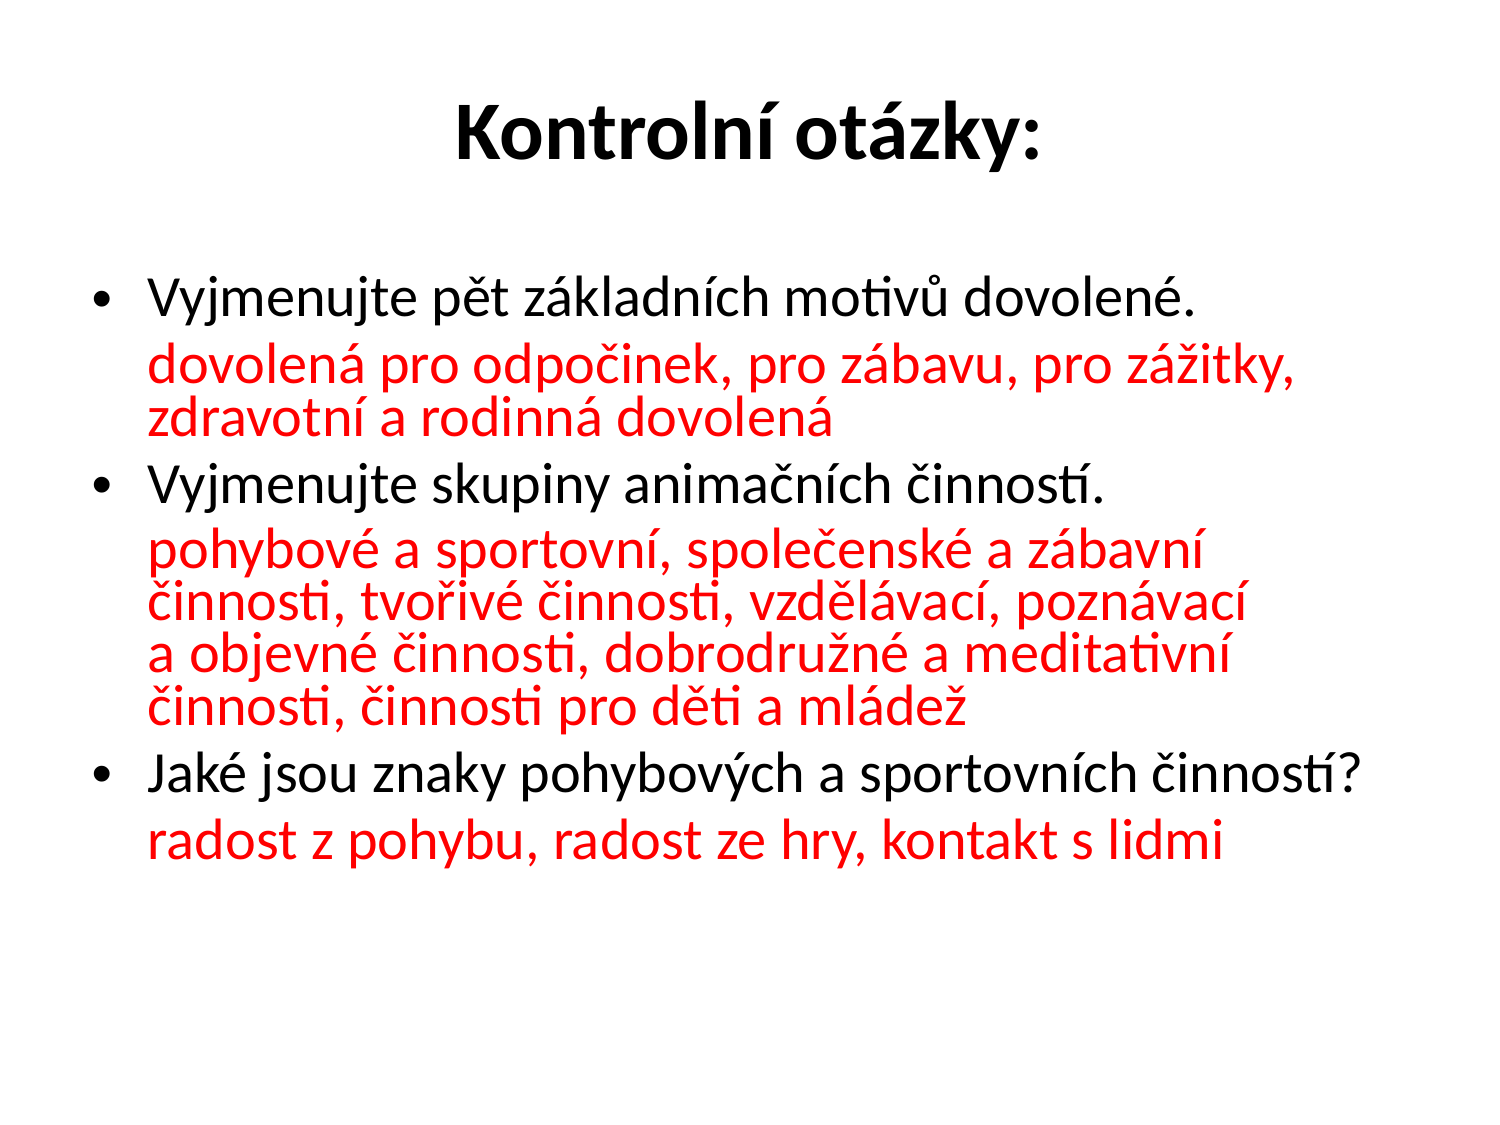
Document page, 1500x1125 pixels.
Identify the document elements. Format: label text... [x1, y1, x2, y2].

title Kontrolní otázky: [75, 45, 1426, 233]
list Vyjmenujte pět základních motivů dovolené. dovolená pro odpočinek, pro zábavu, pro zážitky, zdravotní a rodinná dovolená Vyjmenujte skupiny animačních činností. pohybové a sportovní, společenské a zábavní činnosti, tvořivé činnosti, vzdělávací, poznávací a objevné činnosti, dobrodružné a meditativní činnosti, činnosti pro děti a mládež Jaké jsou znaky pohybových a sportovních činností? radost z pohybu, radost ze hry, kontakt s lidmi [76, 267, 1427, 1125]
